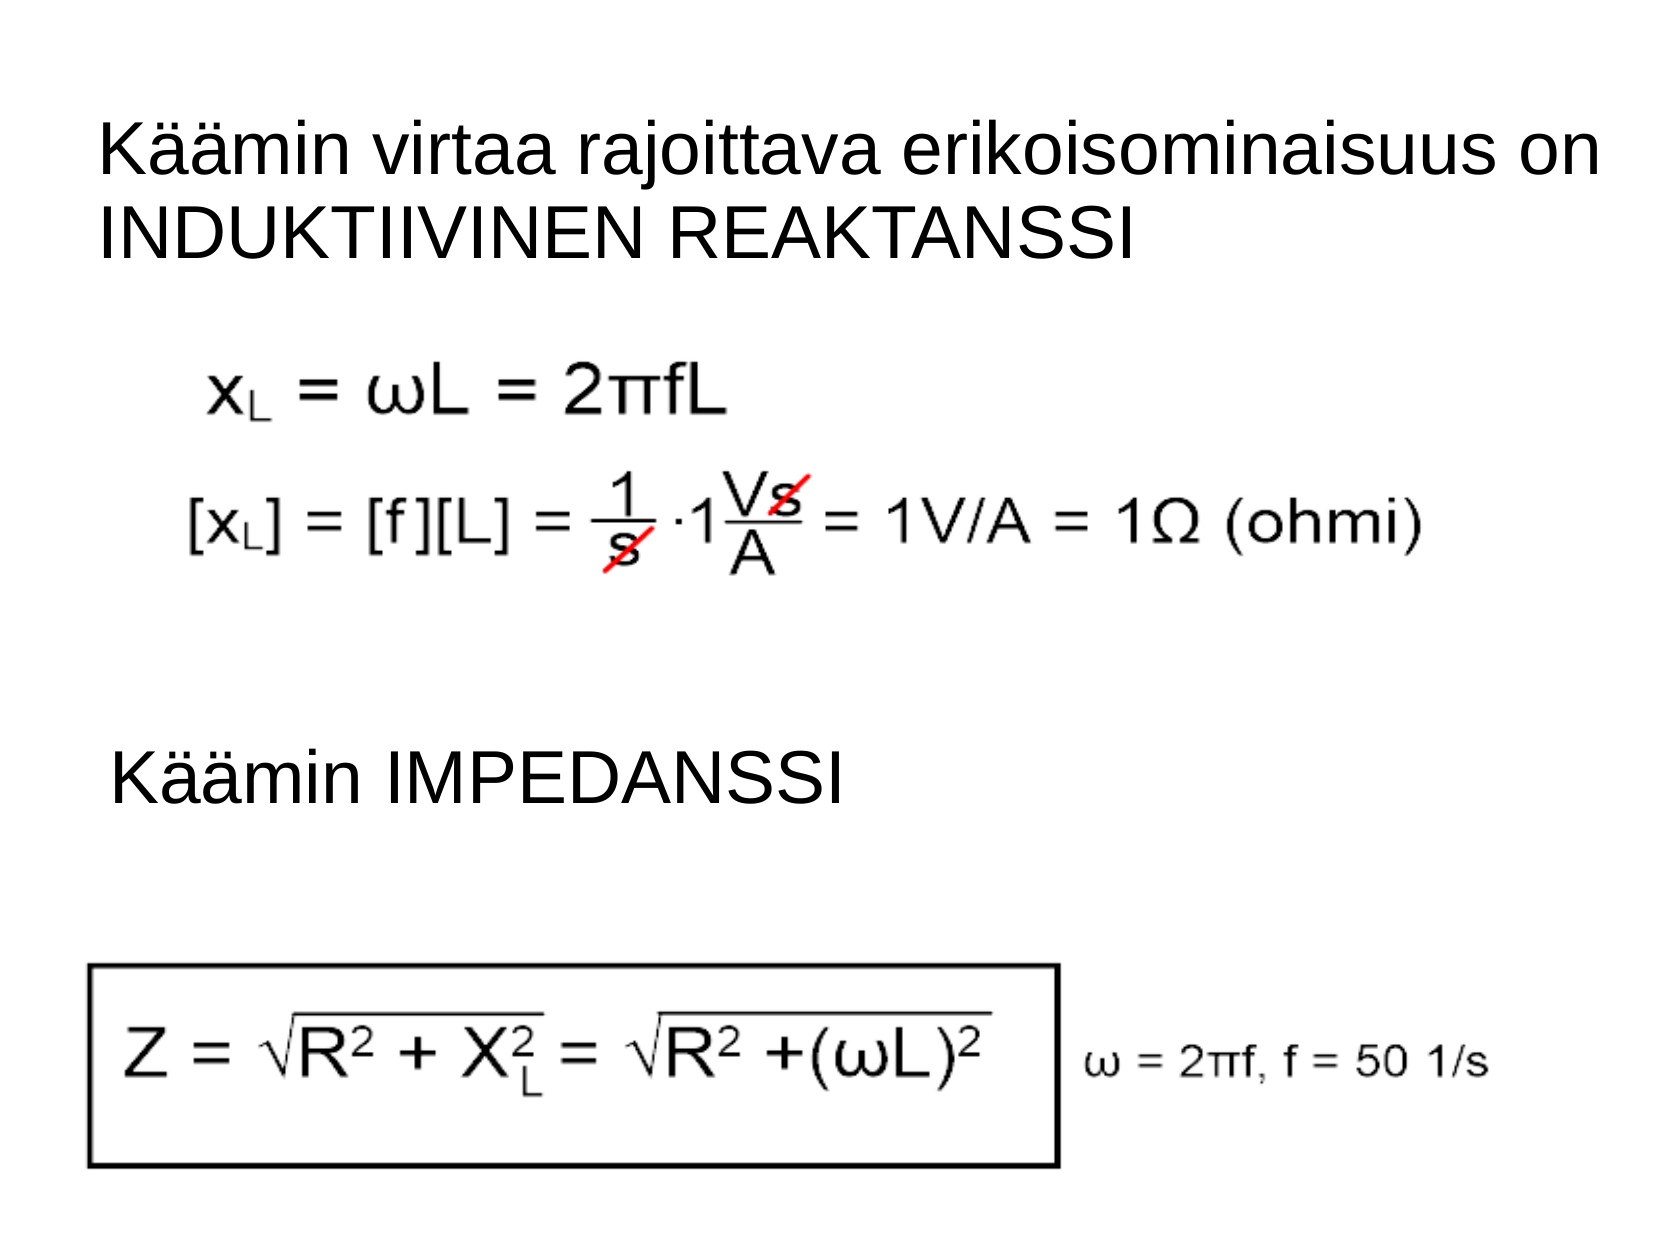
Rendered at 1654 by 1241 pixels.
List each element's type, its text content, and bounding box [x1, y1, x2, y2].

text_box Käämin IMPEDANSSI [94, 727, 1403, 827]
picture [127, 317, 1560, 603]
picture [0, 921, 1626, 1198]
text_box Käämin virtaa rajoittava erikoisominaisuus on INDUKTIIVINEN REAKTANSSI [82, 99, 1642, 367]
